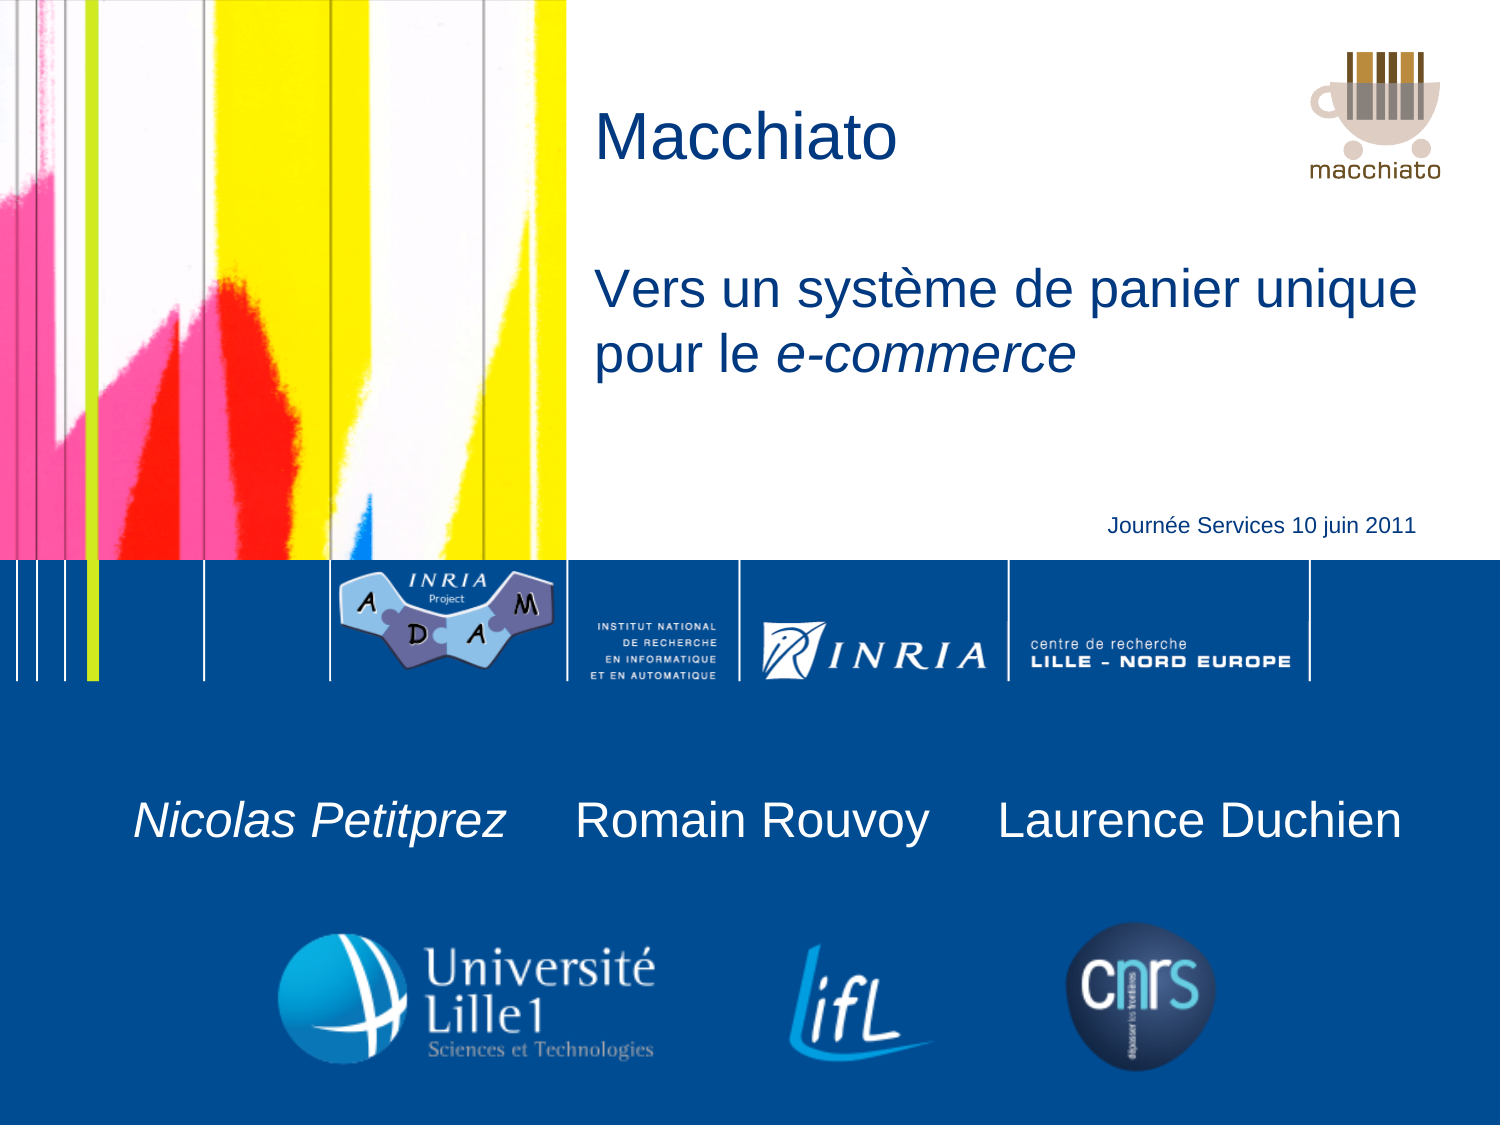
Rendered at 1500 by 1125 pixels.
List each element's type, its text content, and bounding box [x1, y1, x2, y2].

title Macchiato Vers un système de panier unique pour le e-commerce [580, 60, 1440, 496]
picture [1287, 38, 1465, 194]
text_box Nicolas Petitprez [118, 780, 523, 855]
picture [0, 0, 1500, 1125]
text_box Romain Rouvoy [560, 780, 945, 855]
text_box Laurence Duchien [982, 780, 1418, 855]
text_box Journée Services 10 juin 2011 [844, 510, 1417, 542]
